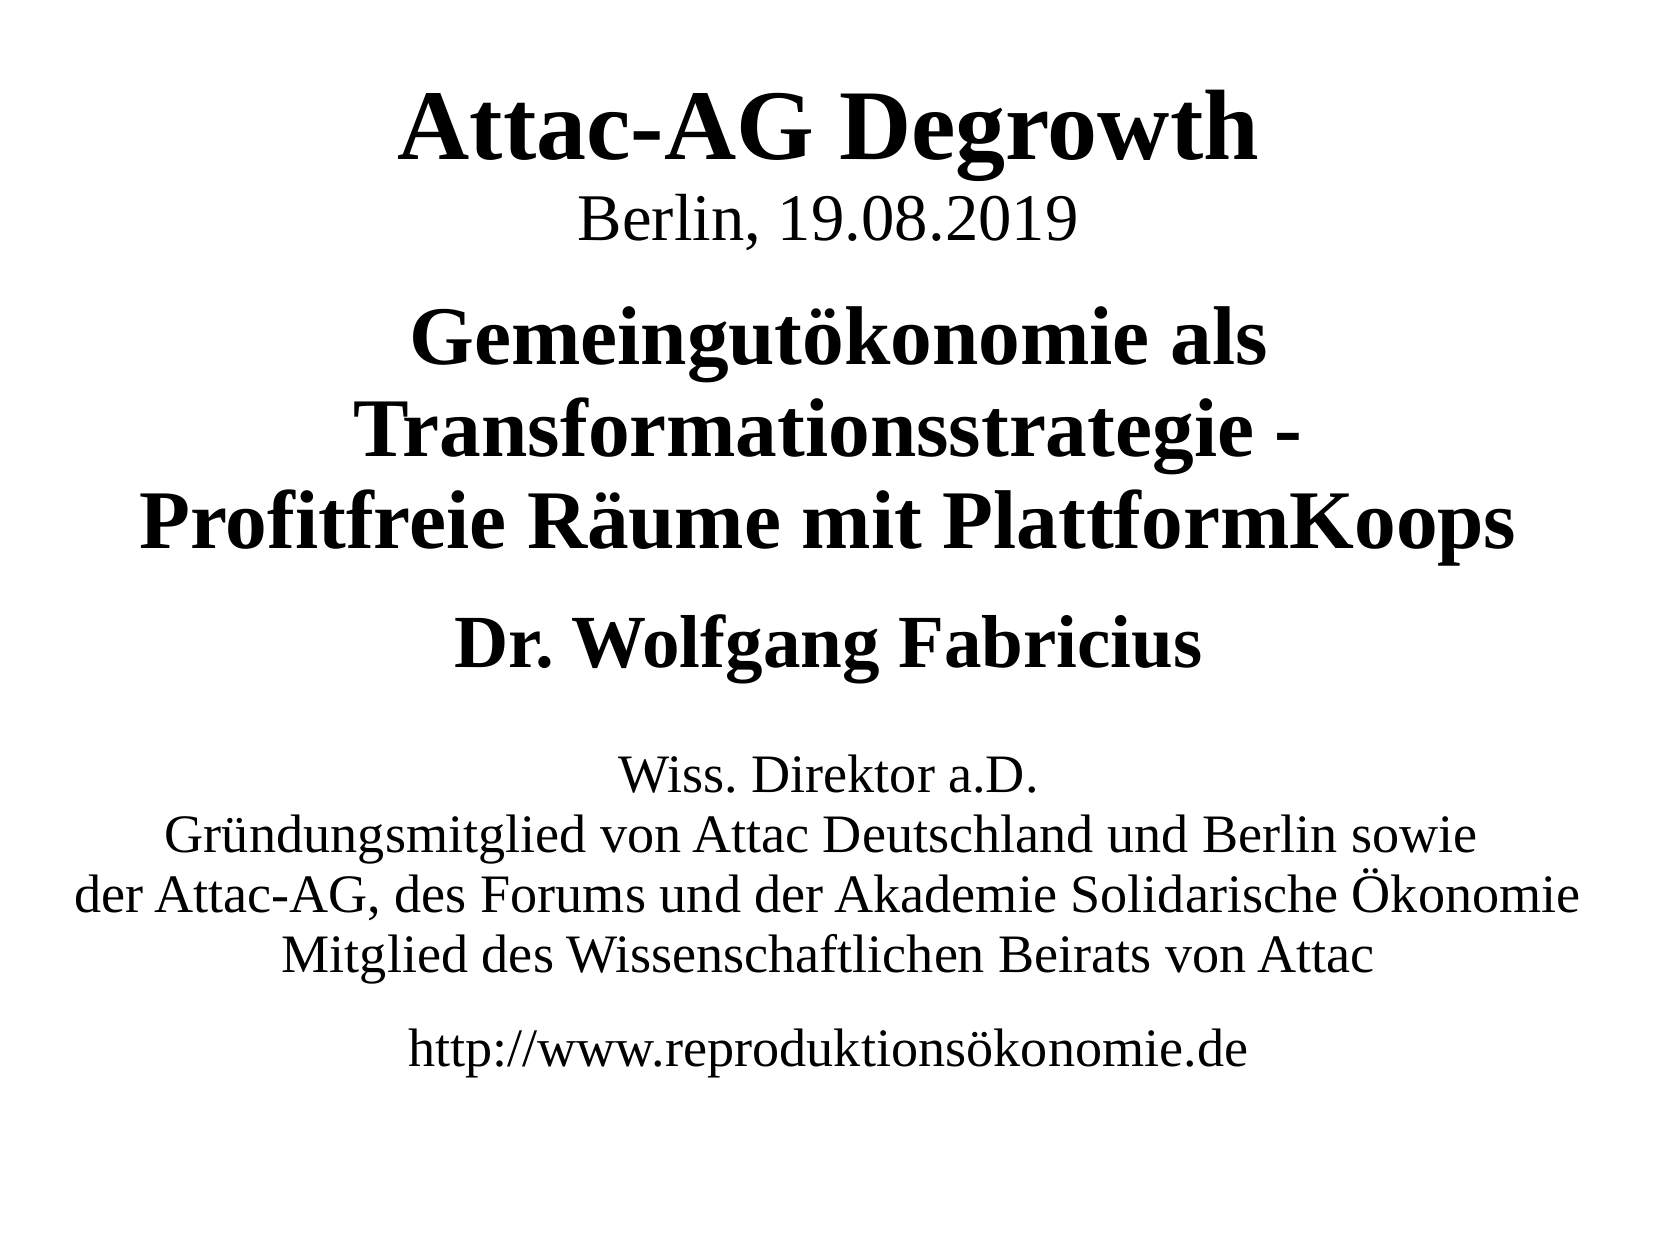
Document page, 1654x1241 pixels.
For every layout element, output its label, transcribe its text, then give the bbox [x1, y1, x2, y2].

text_box Attac-AG Degrowth Berlin, 19.08.2019 Gemeingutökonomie als Transformationsstrategie - Profitfreie Räume mit PlattformKoops Dr. Wolfgang Fabricius Wiss. Direktor a.D. Gründungsmitglied von Attac Deutschland und Berlin sowie der Attac-AG, des Forums und der Akademie Solidarische Ökonomie Mitglied des Wissenschaftlichen Beirats von Attac http://www.reproduktionsökonomie.de [59, 63, 1610, 1097]
